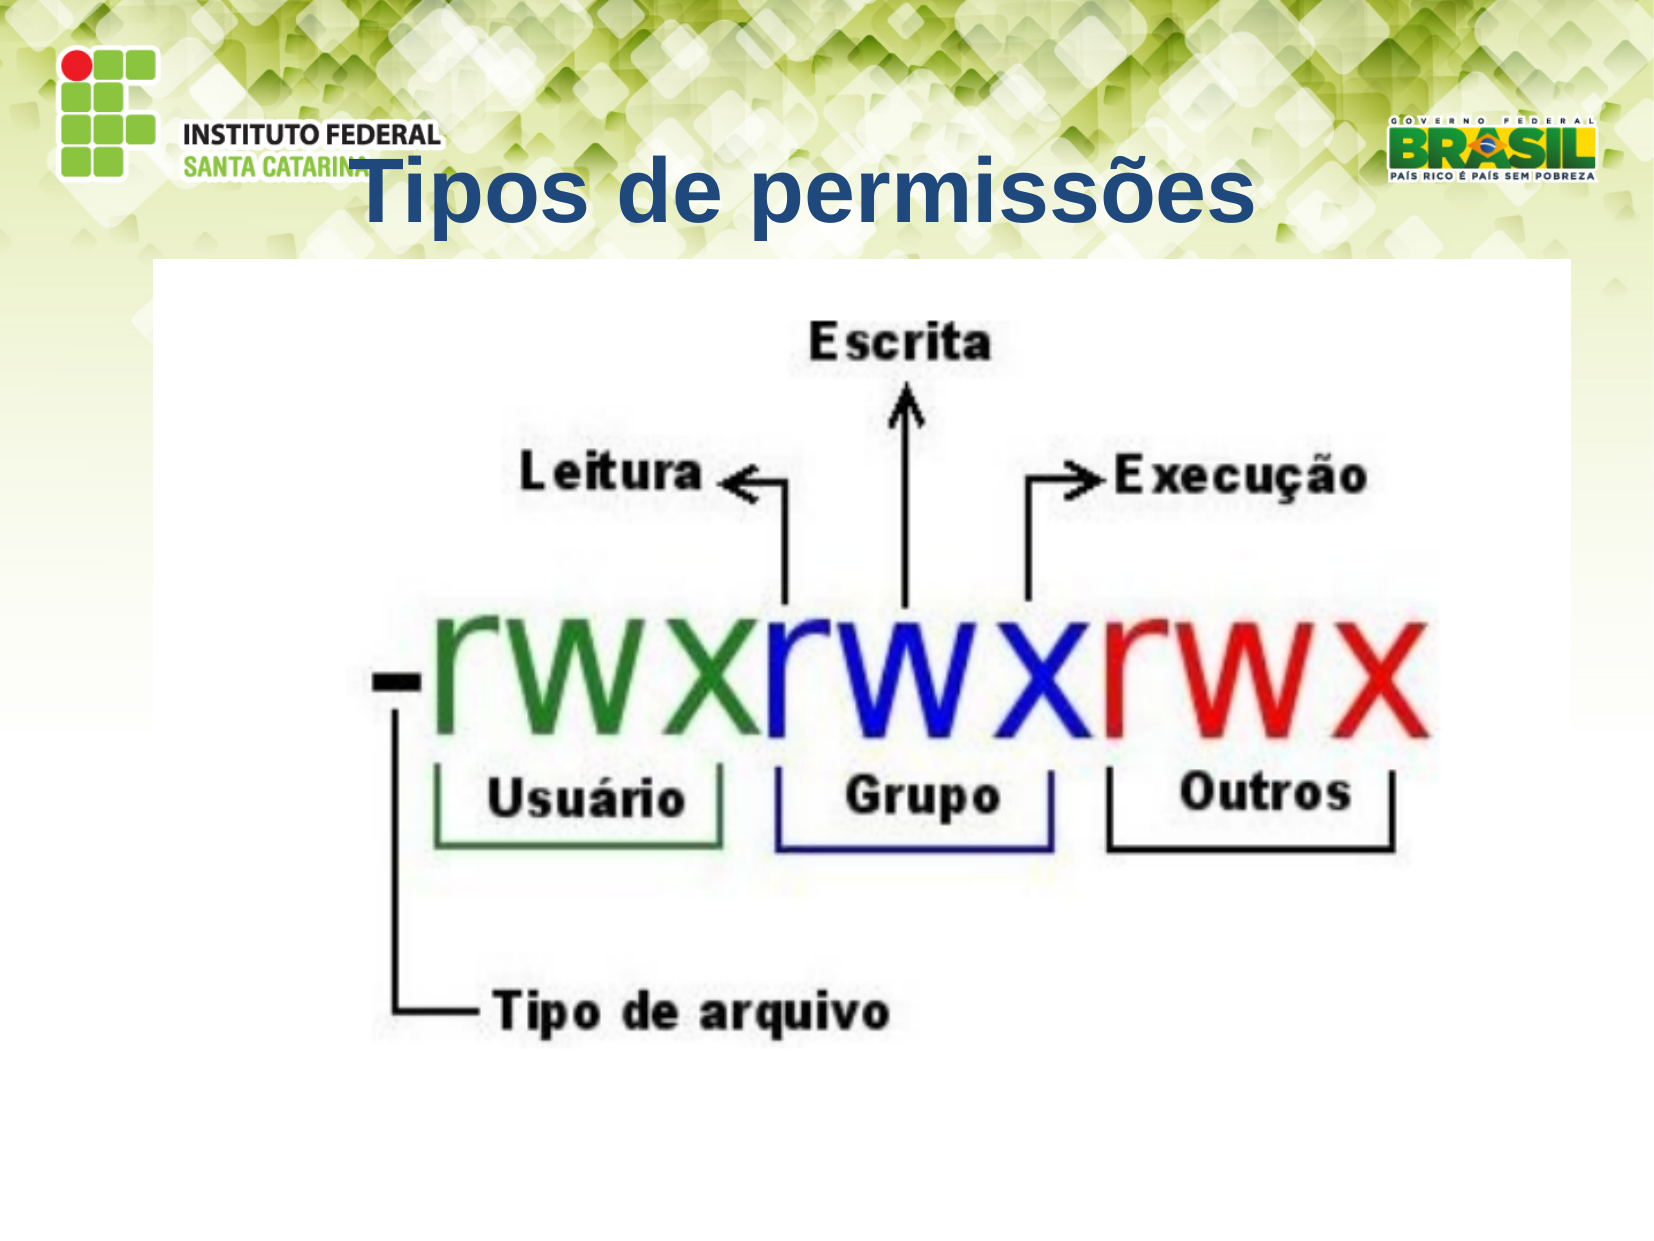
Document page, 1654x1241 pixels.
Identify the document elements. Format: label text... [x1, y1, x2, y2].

title Tipos de permissões [60, 75, 1548, 296]
picture [0, 0, 1654, 1241]
